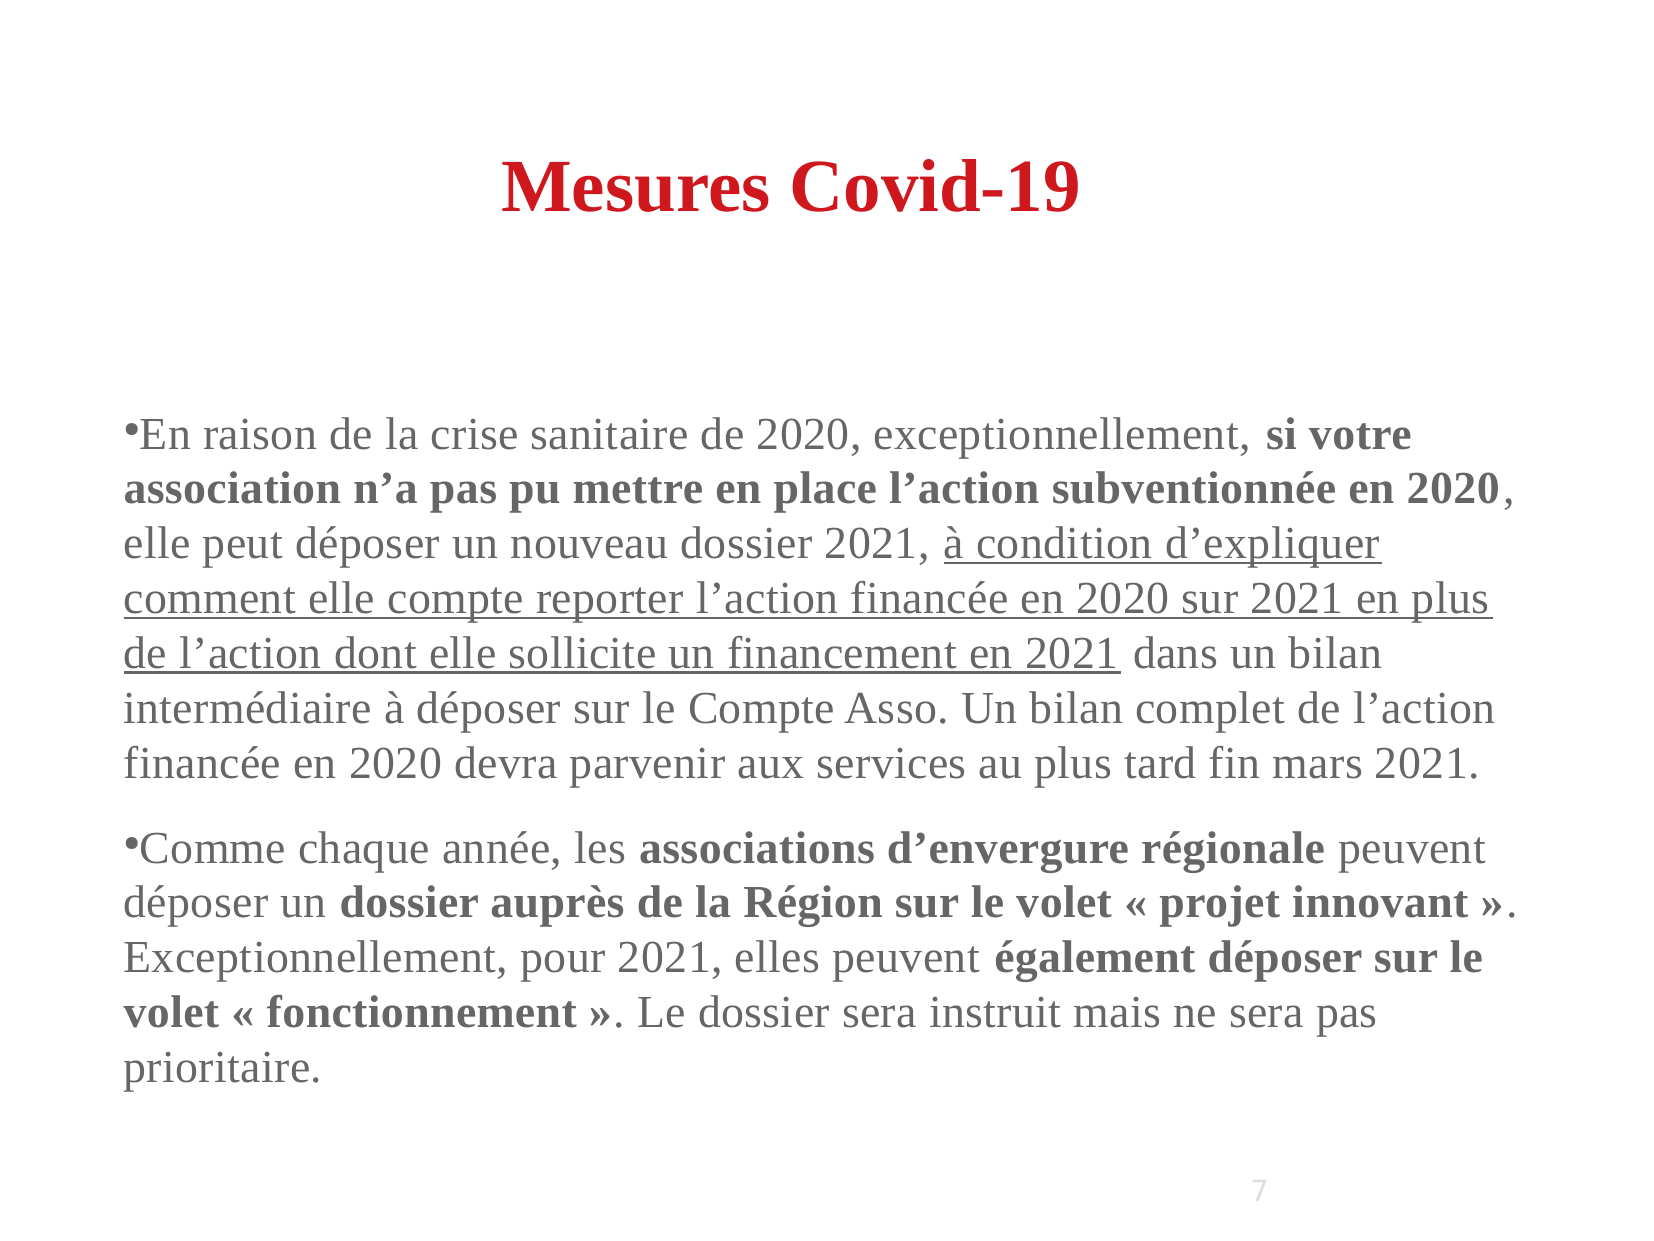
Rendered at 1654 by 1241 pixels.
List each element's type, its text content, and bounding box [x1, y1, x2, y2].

title Mesures Covid-19 [318, 82, 1264, 280]
list En raison de la crise sanitaire de 2020, exceptionnellement, si votre association n’a pas pu mettre en place l’action subventionnée en 2020, elle peut déposer un nouveau dossier 2021, à condition d’expliquer comment elle compte reporter l’action financée en 2020 sur 2021 en plus de l’action dont elle sollicite un financement en 2021 dans un bilan intermédiaire à déposer sur le Compte Asso. Un bilan complet de l’action financée en 2020 devra parvenir aux services au plus tard fin mars 2021. Comme chaque année, les associations d’envergure régionale peuvent déposer un dossier auprès de la Région sur le volet « projet innovant ». Exceptionnellement, pour 2021, elles peuvent également déposer sur le volet « fonctionnement ». Le dossier sera instruit mais ne sera pas prioritaire. [123, 403, 1548, 1134]
text_box [1250, 1172, 1636, 1241]
